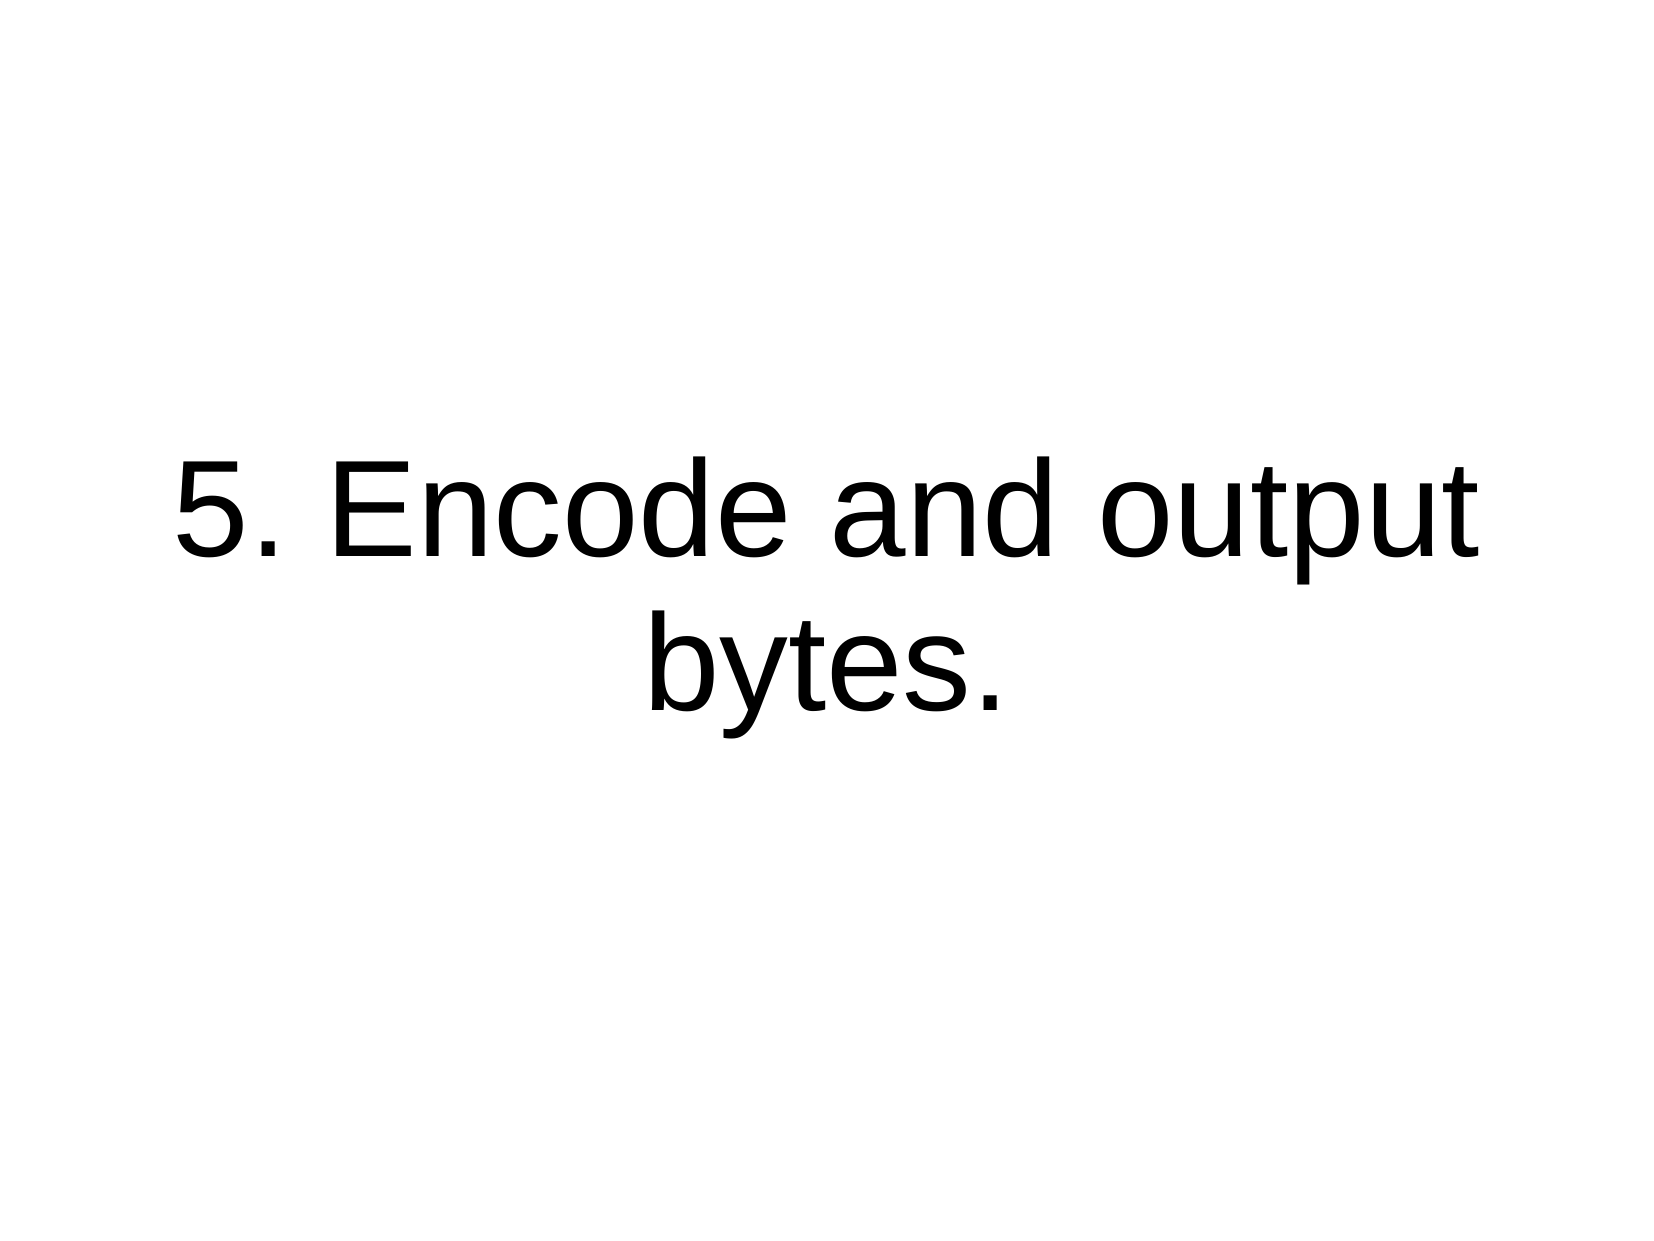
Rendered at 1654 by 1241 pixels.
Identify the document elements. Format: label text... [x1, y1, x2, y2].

title 5. Encode and output bytes. [82, 56, 1571, 1115]
